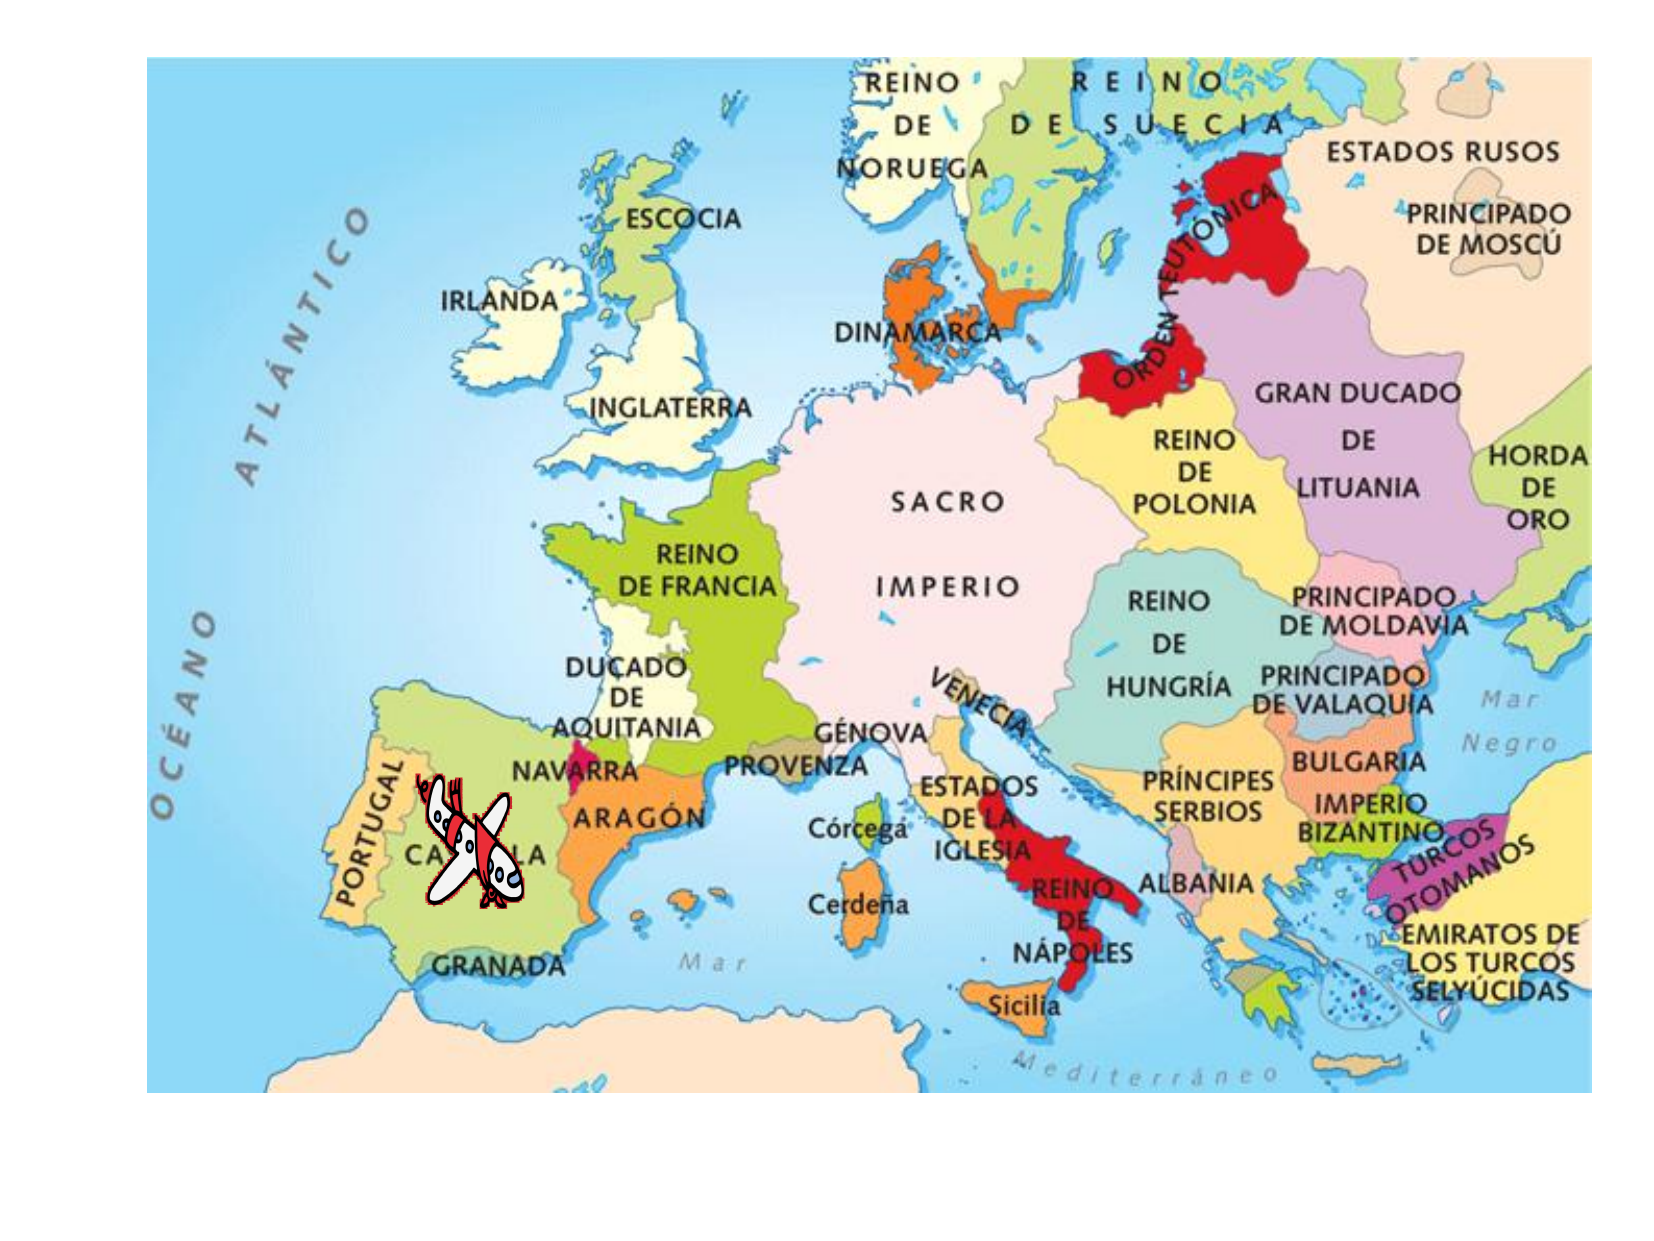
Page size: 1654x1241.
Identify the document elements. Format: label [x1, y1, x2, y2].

picture [147, 57, 1592, 1093]
